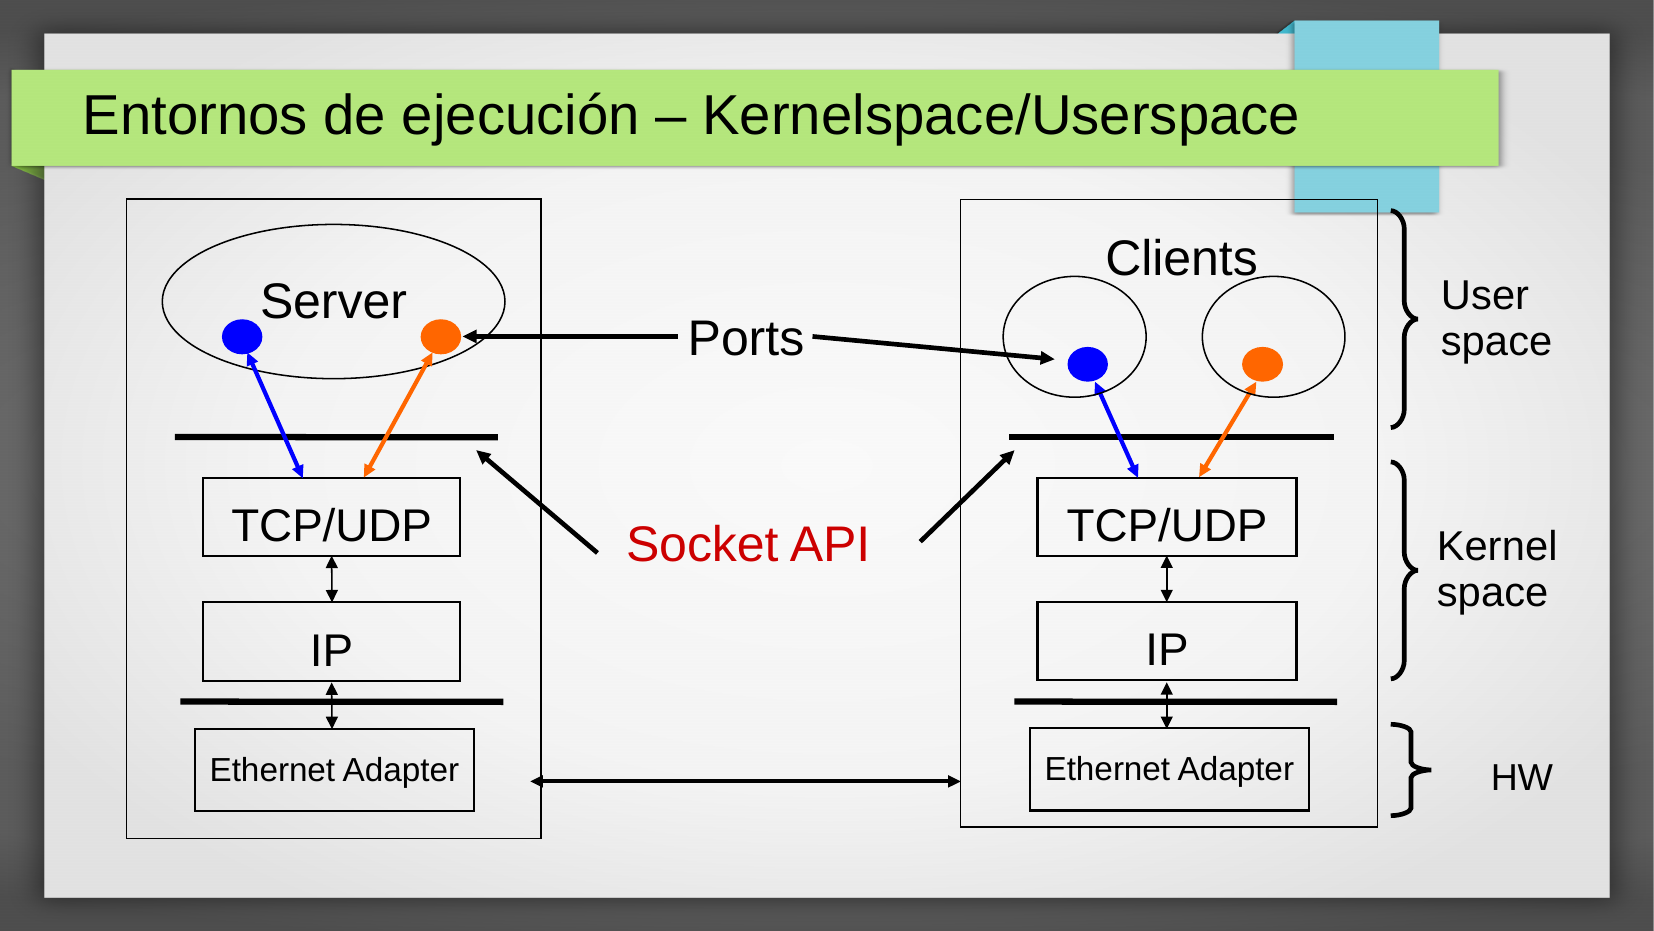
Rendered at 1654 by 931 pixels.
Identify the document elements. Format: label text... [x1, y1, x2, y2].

text_box Kernel space [1420, 514, 1586, 624]
text_box Clients [1088, 222, 1275, 295]
text_box [421, 320, 461, 354]
text_box TCP/UDP [1037, 477, 1297, 557]
text_box Ethernet Adapter [194, 728, 475, 811]
text_box [1242, 347, 1283, 381]
text_box [1068, 347, 1108, 381]
text_box TCP/UDP [203, 477, 461, 557]
picture [0, 0, 1654, 931]
text_box Server [162, 224, 505, 379]
text_box [222, 320, 262, 354]
text_box Ports [671, 301, 822, 375]
text_box Socket API [609, 507, 888, 580]
text_box User space [1424, 263, 1570, 373]
text_box IP [203, 602, 461, 681]
text_box Ethernet Adapter [1029, 728, 1310, 811]
text_box HW [1441, 727, 1603, 827]
title Entornos de ejecución – Kernelspace/Userspace [82, 52, 1482, 179]
text_box IP [1037, 601, 1297, 681]
